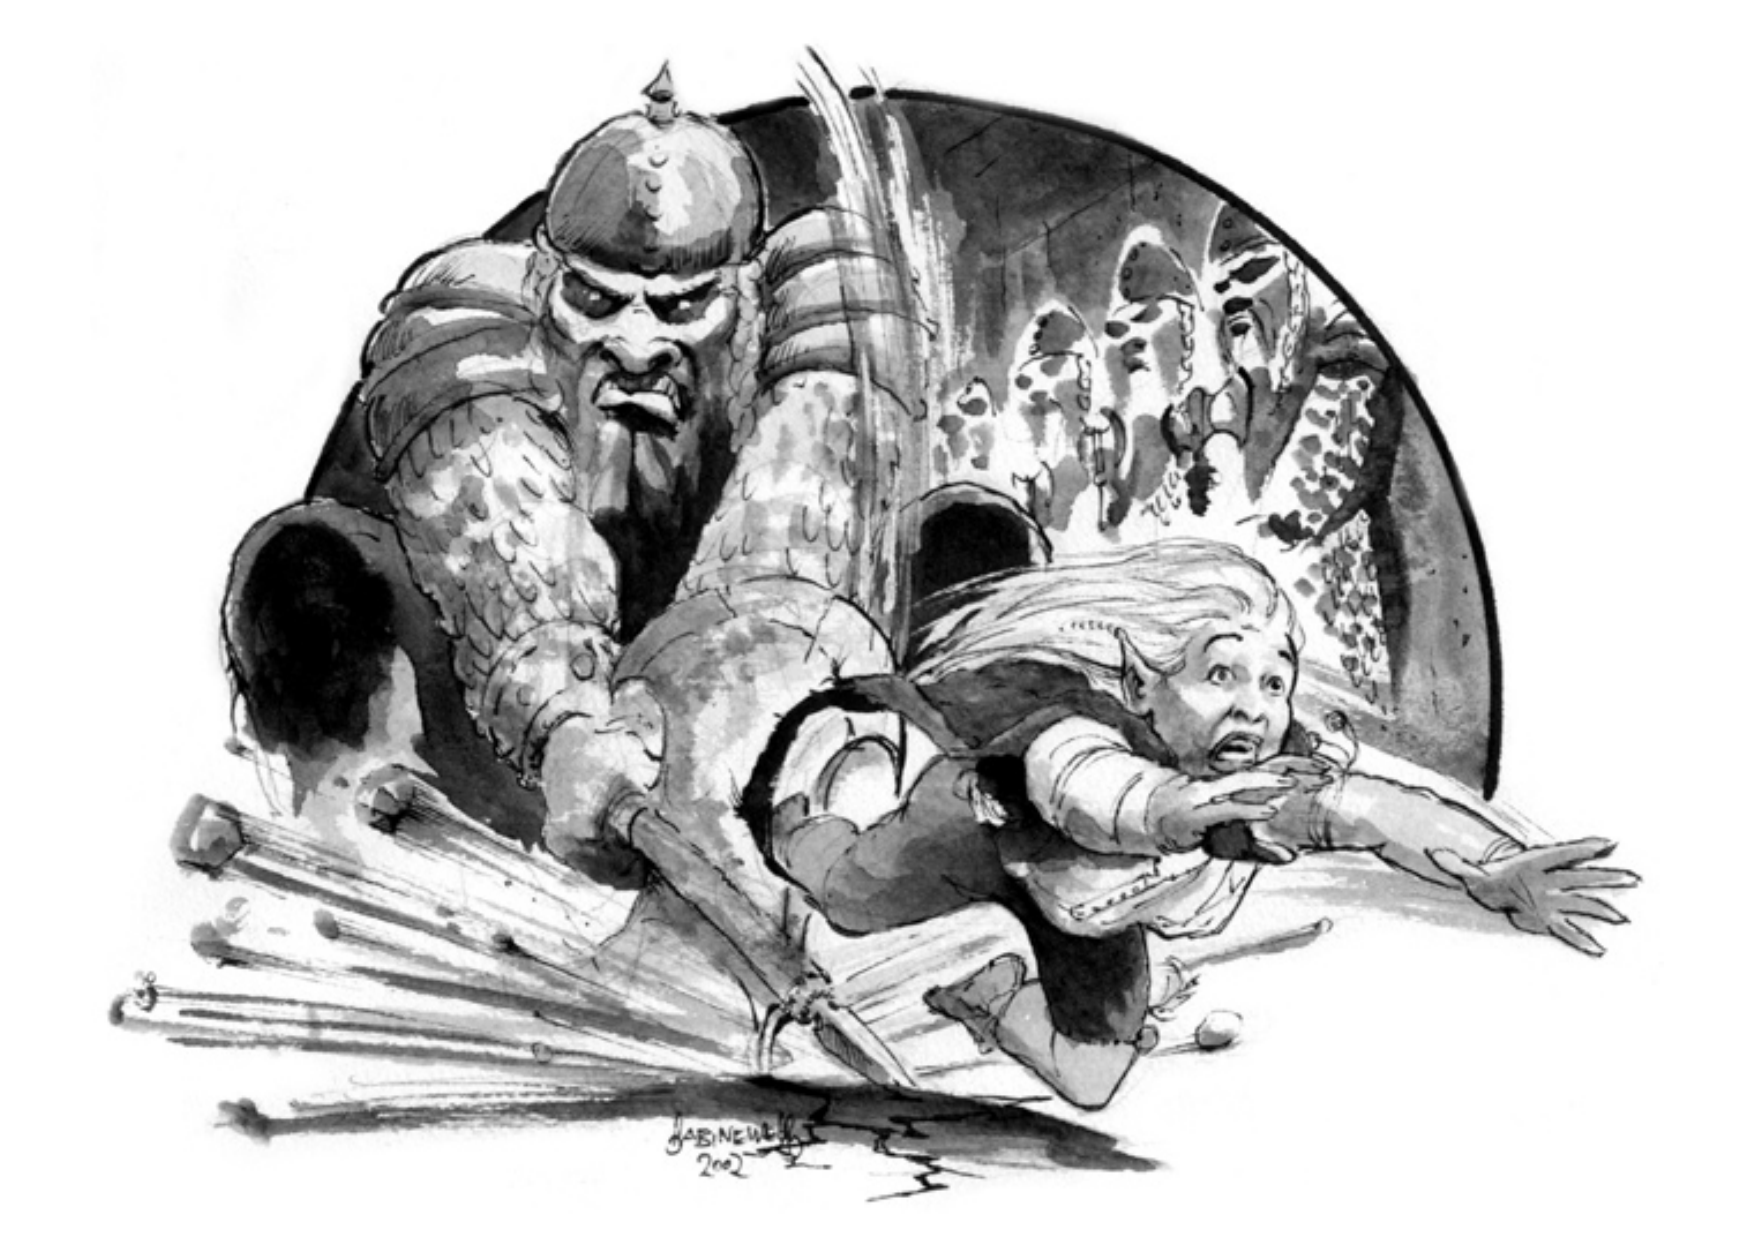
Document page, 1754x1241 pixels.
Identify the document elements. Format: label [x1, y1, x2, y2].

picture [90, 26, 1664, 1215]
